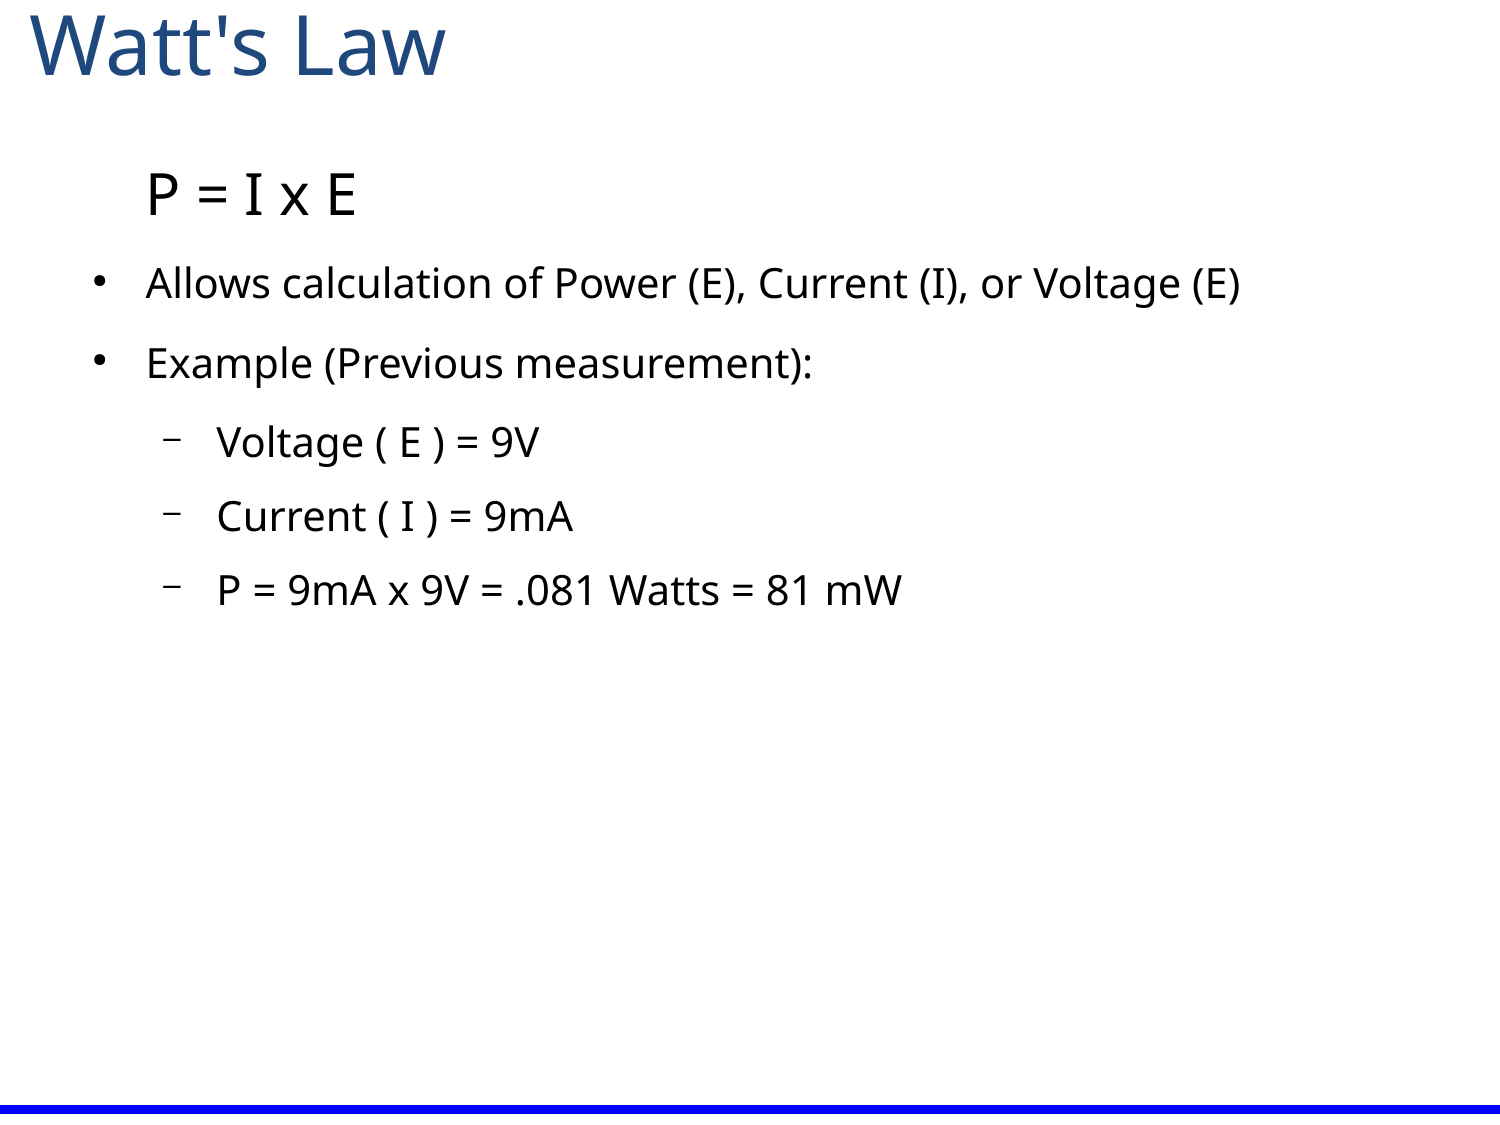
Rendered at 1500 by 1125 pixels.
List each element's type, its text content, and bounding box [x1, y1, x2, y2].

list P = I x E Allows calculation of Power (E), Current (I), or Voltage (E) Example (Previous measurement): Voltage ( E ) = 9V Current ( I ) = 9mA P = 9mA x 9V = .081 Watts = 81 mW [60, 150, 1471, 1096]
title Watt's Law [15, 0, 1441, 180]
